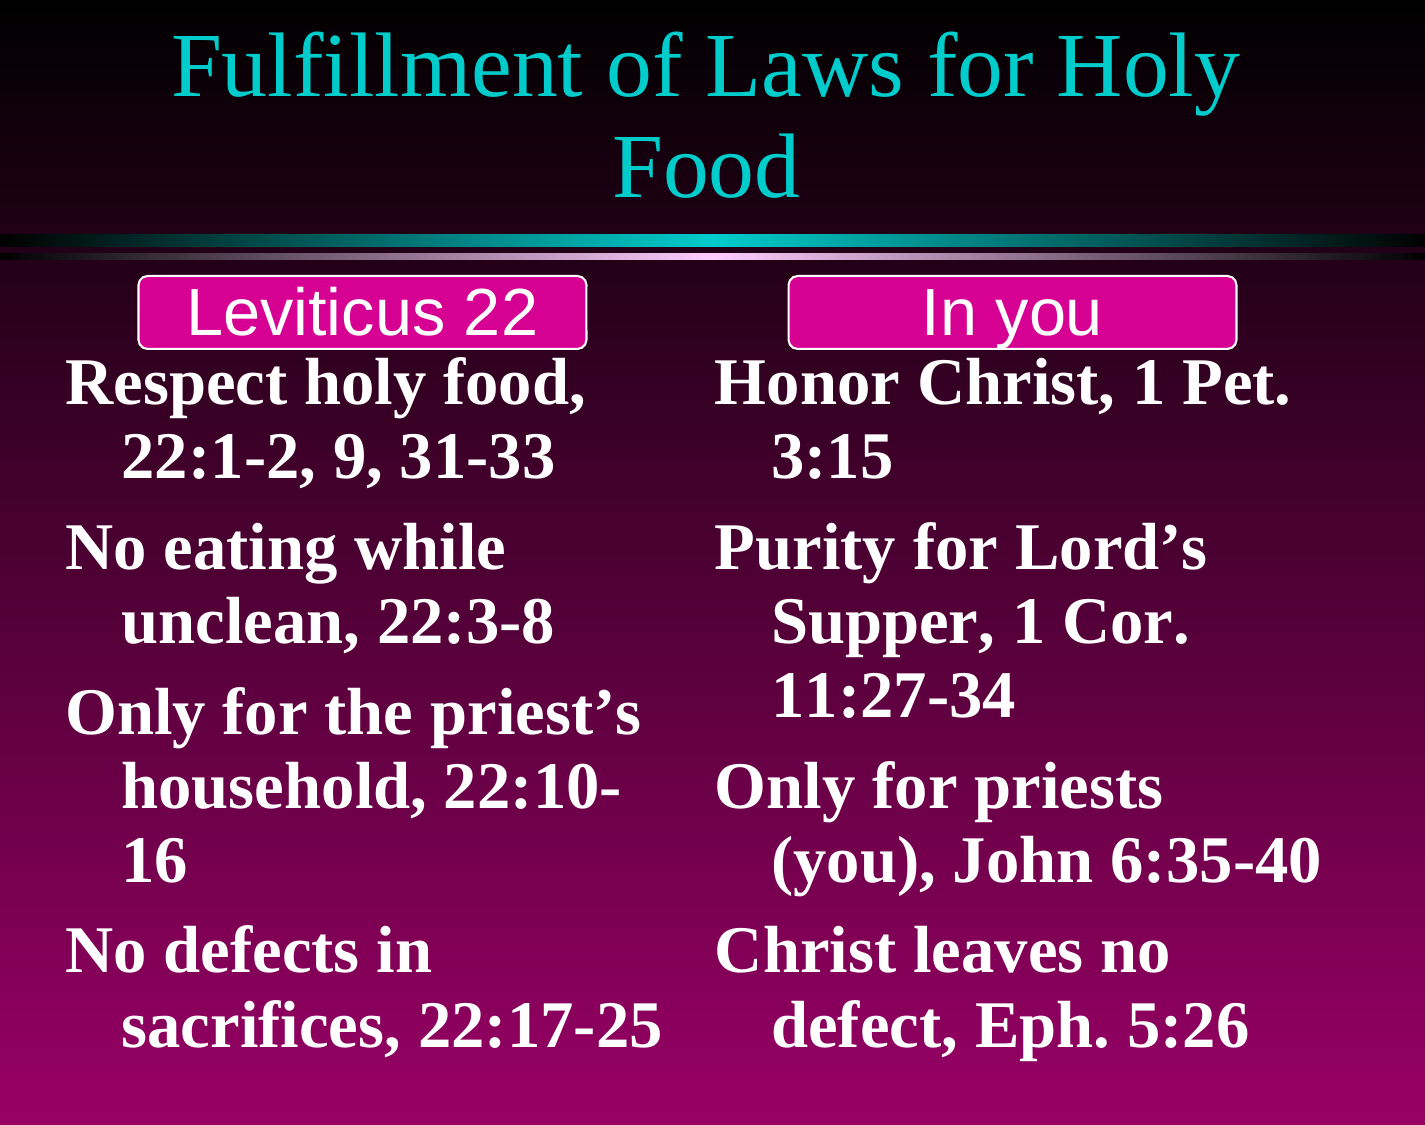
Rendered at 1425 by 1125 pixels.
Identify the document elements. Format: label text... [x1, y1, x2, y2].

text_box In you [788, 275, 1237, 349]
list Honor Christ, 1 Pet. 3:15 Purity for Lord’s Supper, 1 Cor. 11:27-34 Only for priests (you), John 6:35-40 Christ leaves no defect, Eph. 5:26 [700, 337, 1350, 1123]
title Fulfillment of Laws for Holy Food [95, 0, 1319, 225]
list Respect holy food, 22:1-2, 9, 31-33 No eating while unclean, 22:3-8 Only for the priest’s household, 22:10-16 No defects in sacrifices, 22:17-25 [50, 337, 700, 1123]
text_box Leviticus 22 [138, 275, 587, 349]
